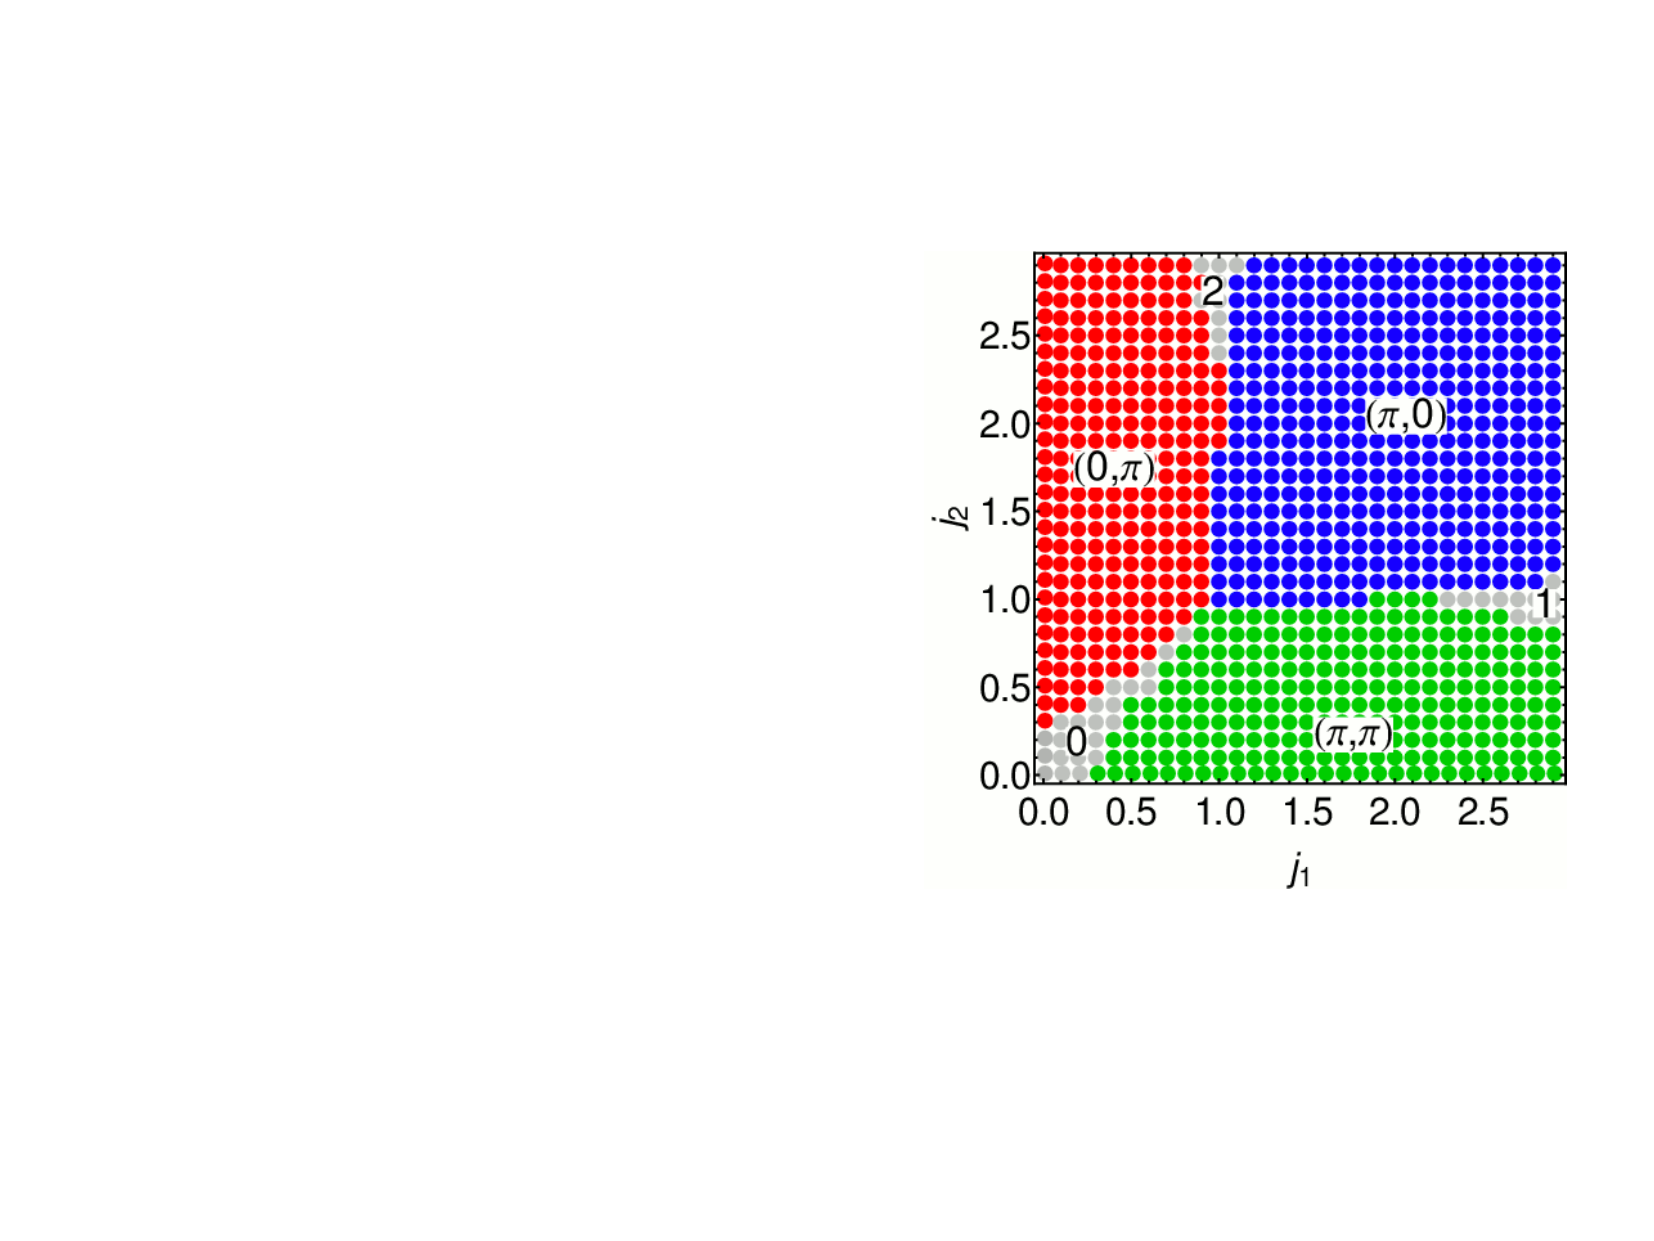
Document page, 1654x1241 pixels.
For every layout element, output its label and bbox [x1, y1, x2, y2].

picture [924, 251, 1567, 889]
